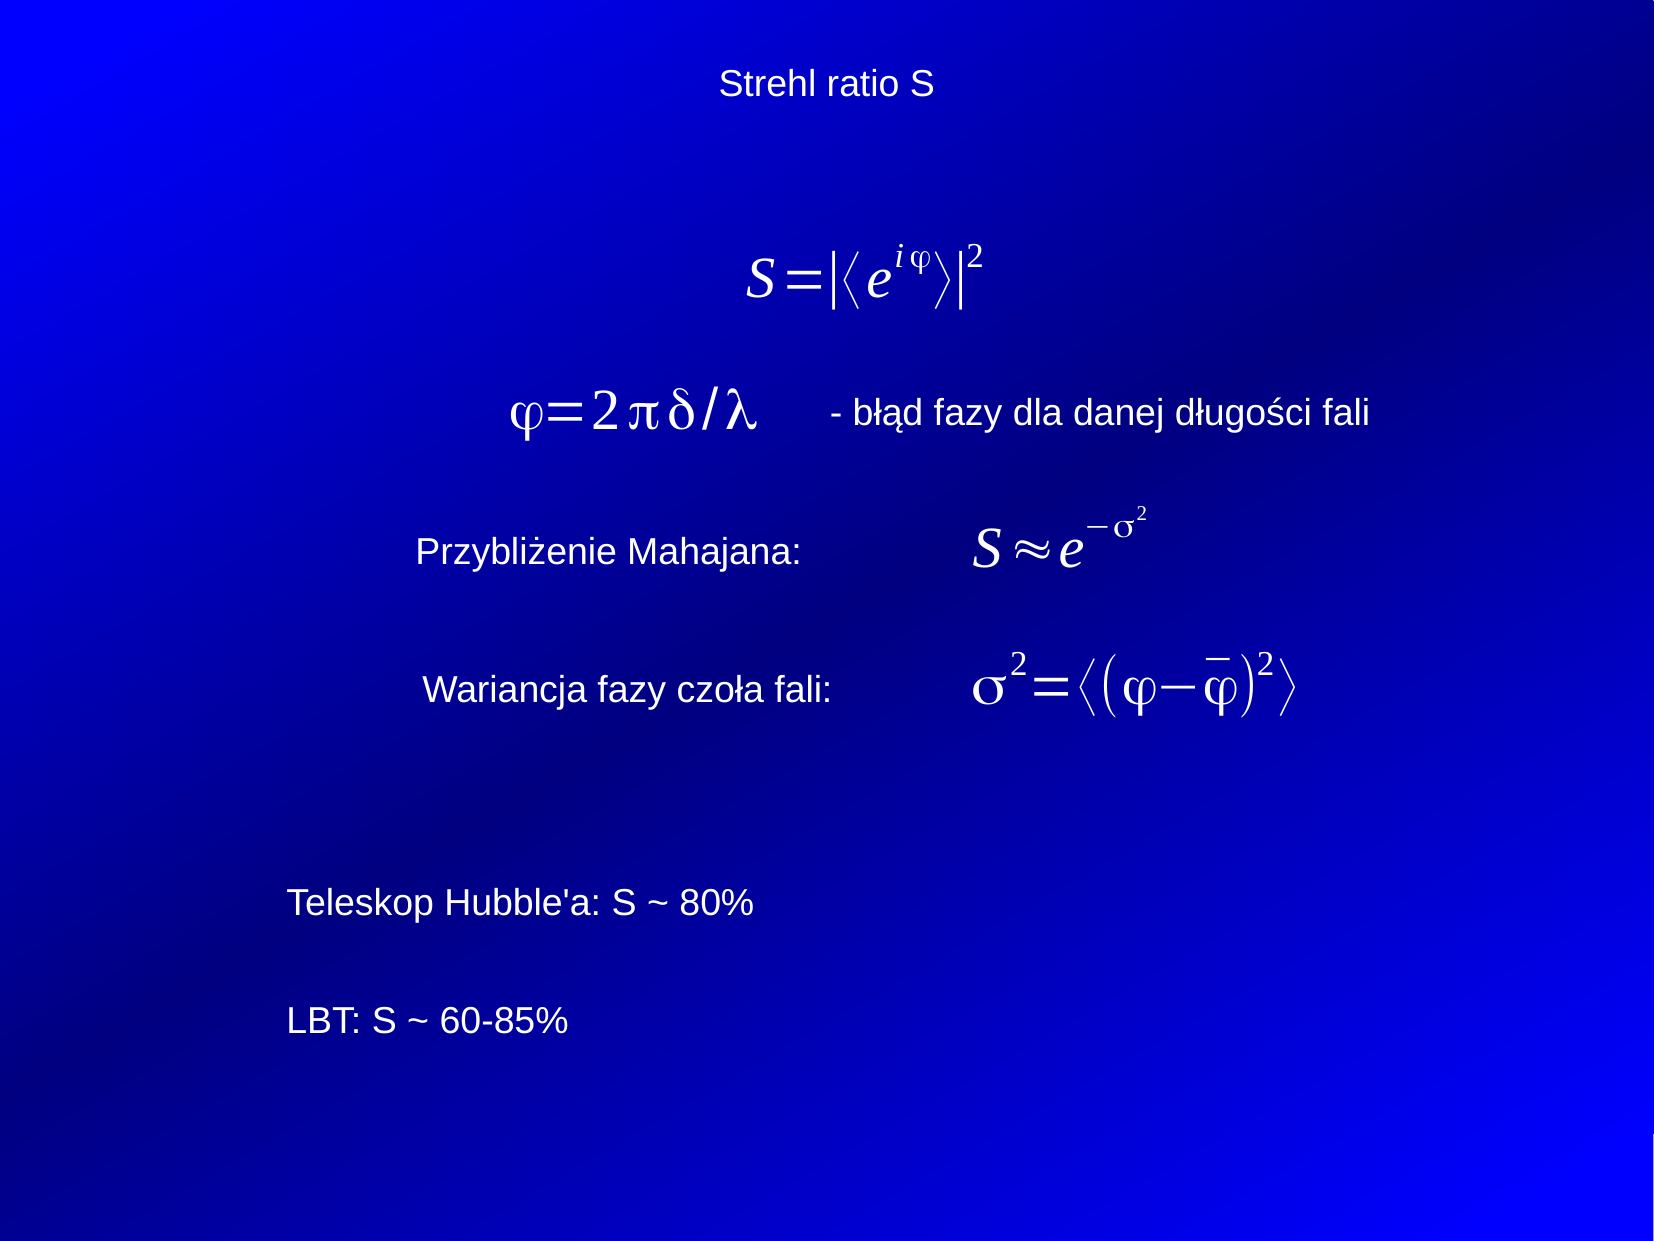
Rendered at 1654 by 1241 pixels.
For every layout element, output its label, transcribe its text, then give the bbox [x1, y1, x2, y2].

chart [738, 236, 990, 313]
text_box Teleskop Hubble'a: S ~ 80% [271, 874, 770, 931]
text_box Przybliżenie Mahajana: [400, 523, 817, 581]
chart [964, 501, 1153, 580]
text_box - błąd fazy dla danej długości fali [814, 383, 1386, 441]
text_box LBT: S ~ 60-85% [271, 992, 584, 1049]
text_box Wariancja fazy czoła fali: [407, 661, 848, 719]
chart [502, 378, 766, 445]
text_box Strehl ratio S [703, 55, 950, 113]
chart [964, 643, 1305, 721]
